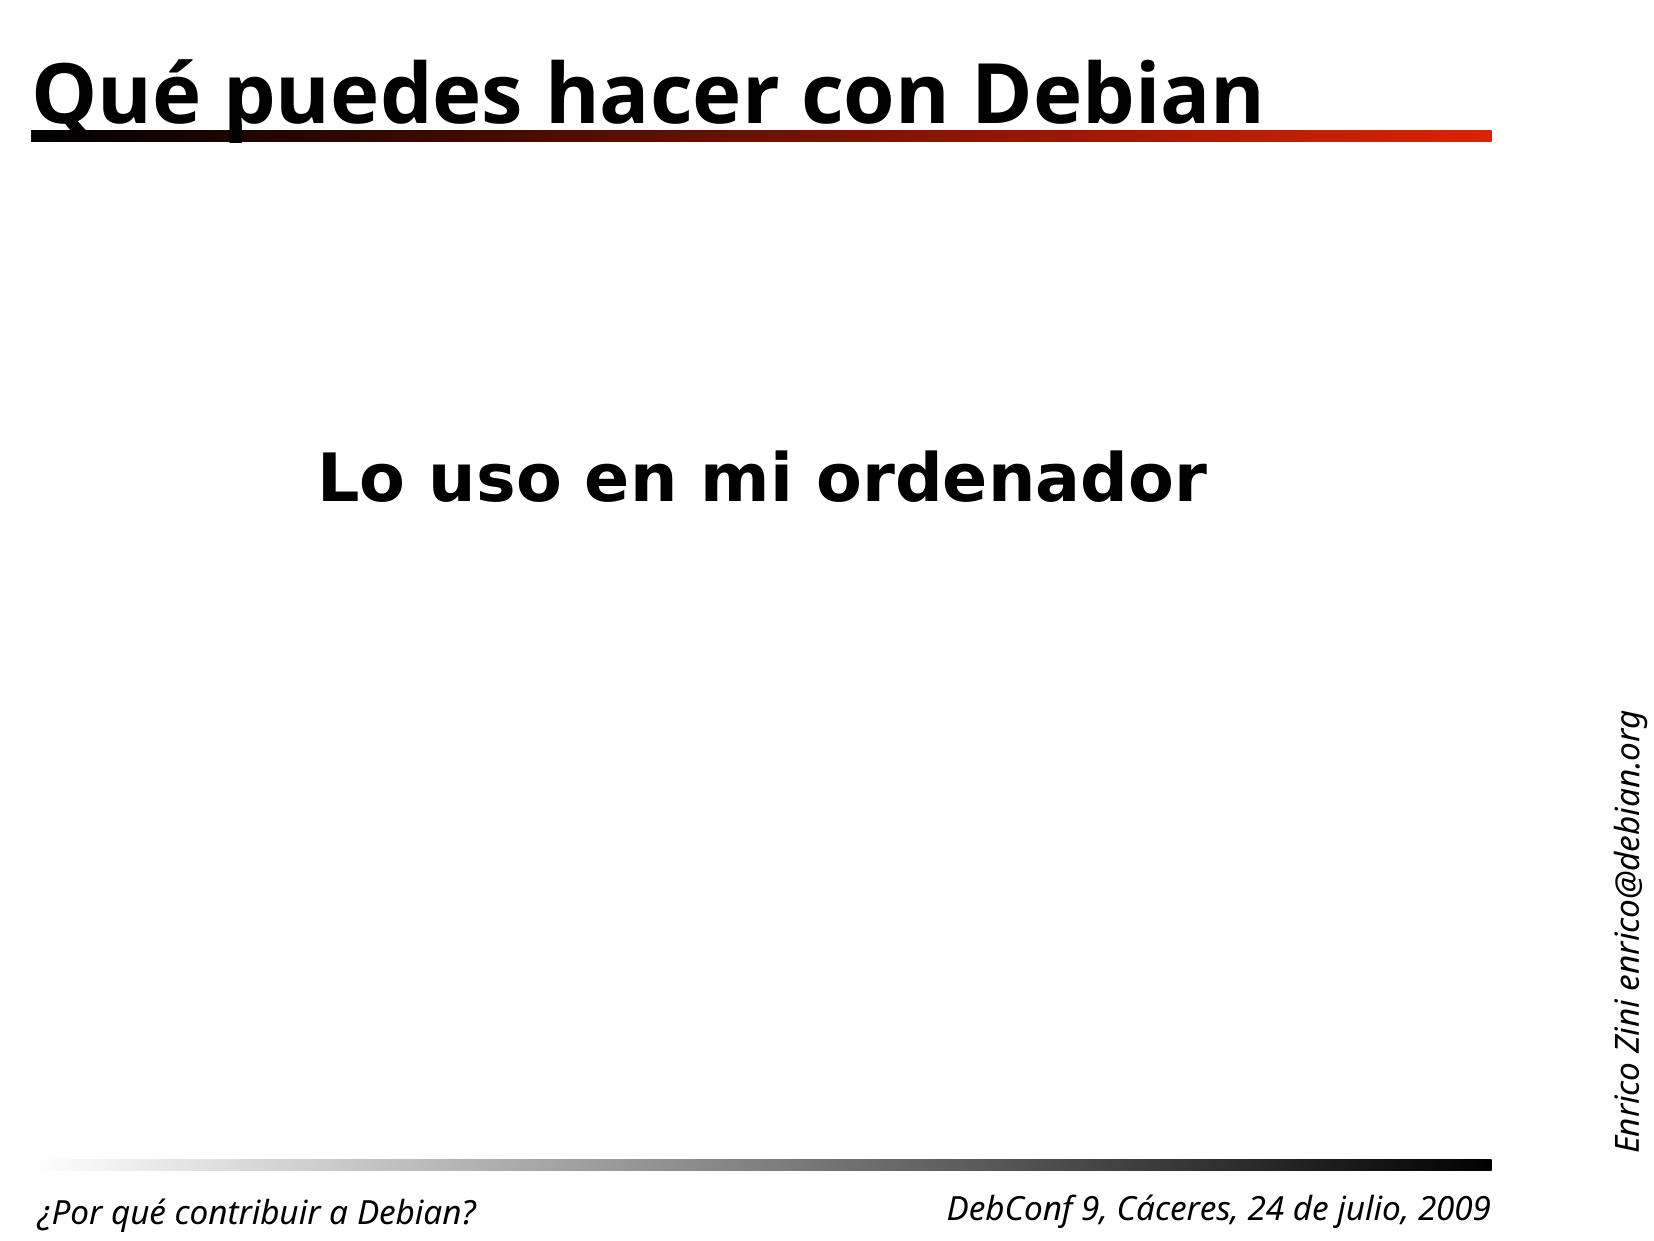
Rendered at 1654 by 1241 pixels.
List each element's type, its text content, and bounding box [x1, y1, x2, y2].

text_box Lo uso en mi ordenador [30, 439, 1495, 518]
text_box Qué puedes hacer con Debian [31, 34, 1438, 168]
